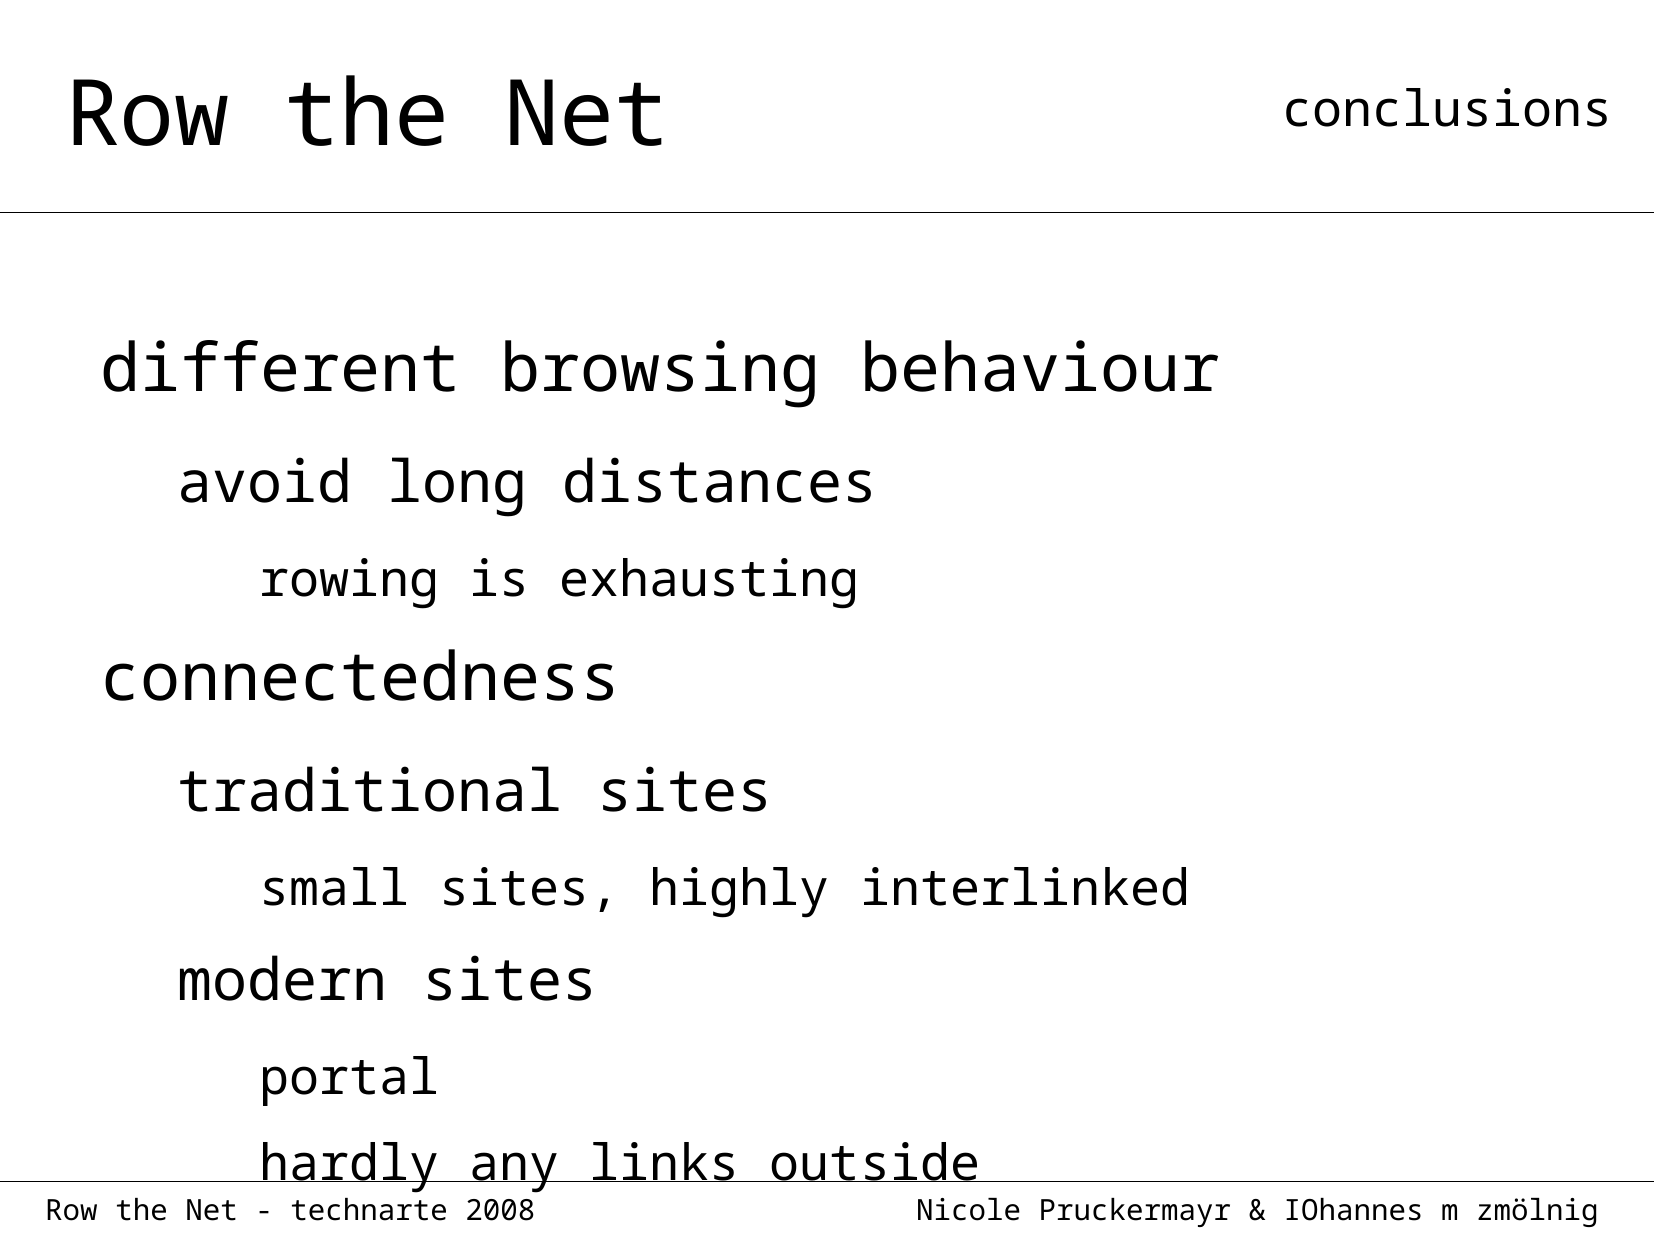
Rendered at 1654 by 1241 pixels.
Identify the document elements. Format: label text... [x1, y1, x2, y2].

list different browsing behaviour avoid long distances rowing is exhausting connectedness traditional sites small sites, highly interlinked modern sites portal hardly any links outside [82, 319, 1571, 1211]
title conclusions [750, 72, 1613, 142]
